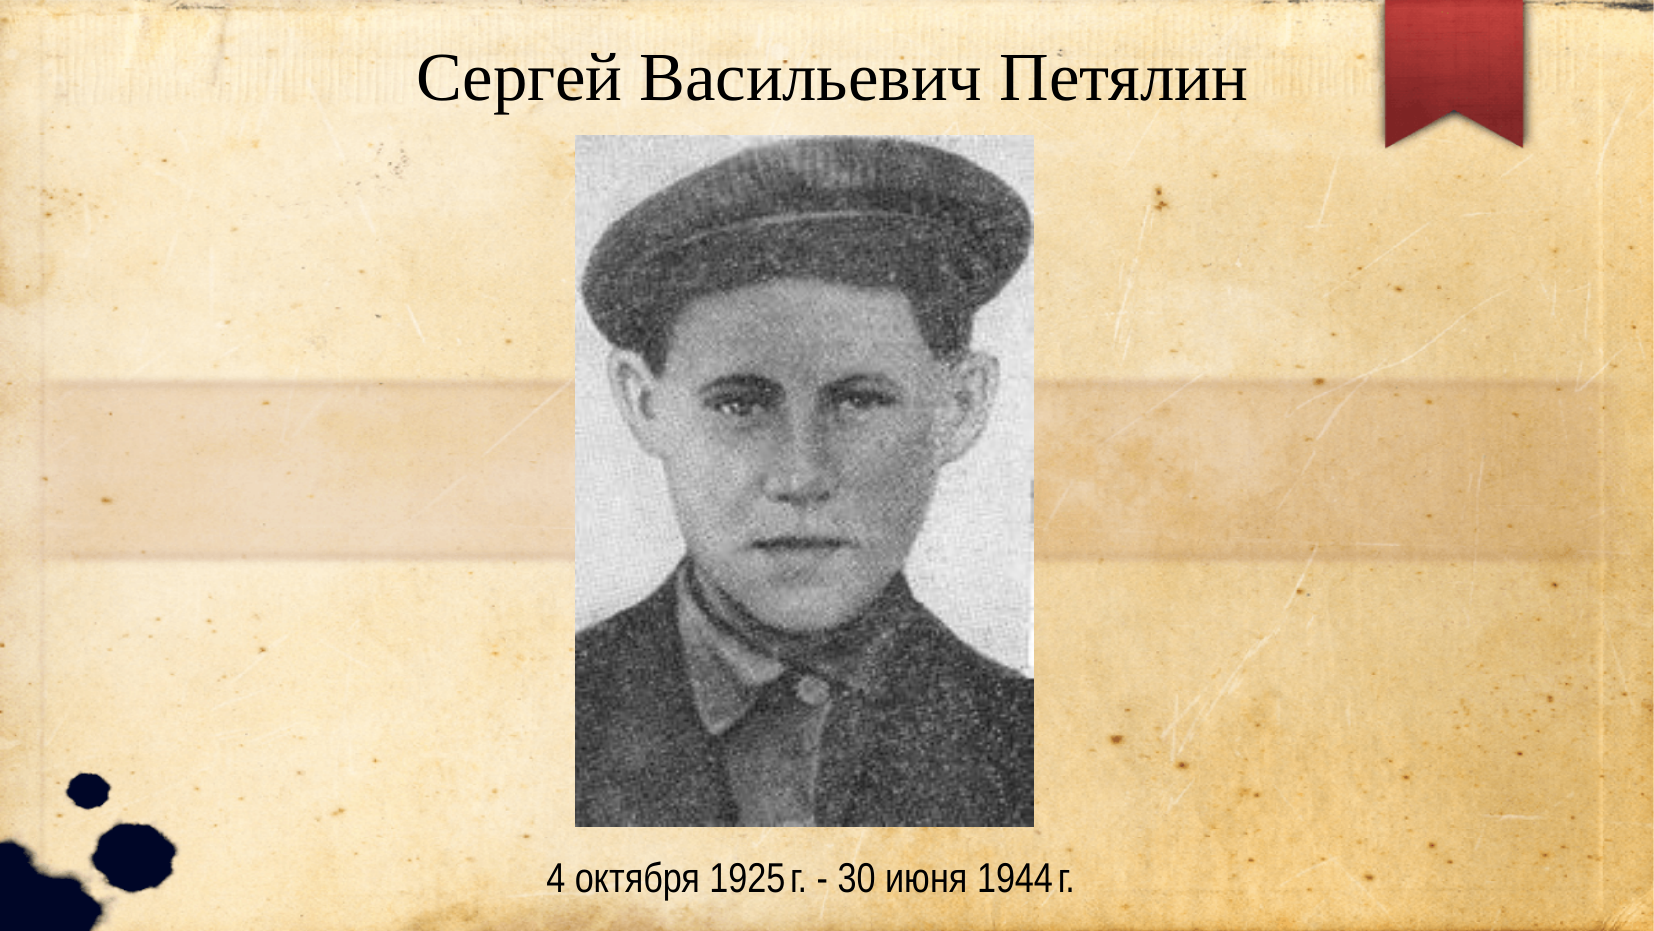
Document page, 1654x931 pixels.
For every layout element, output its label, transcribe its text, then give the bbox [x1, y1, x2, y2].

text_box 4 октября 1925 г. - 30 июня 1944 г. [531, 846, 1294, 931]
title Сергей Васильевич Петялин [88, 0, 1577, 156]
picture [0, 0, 1654, 931]
